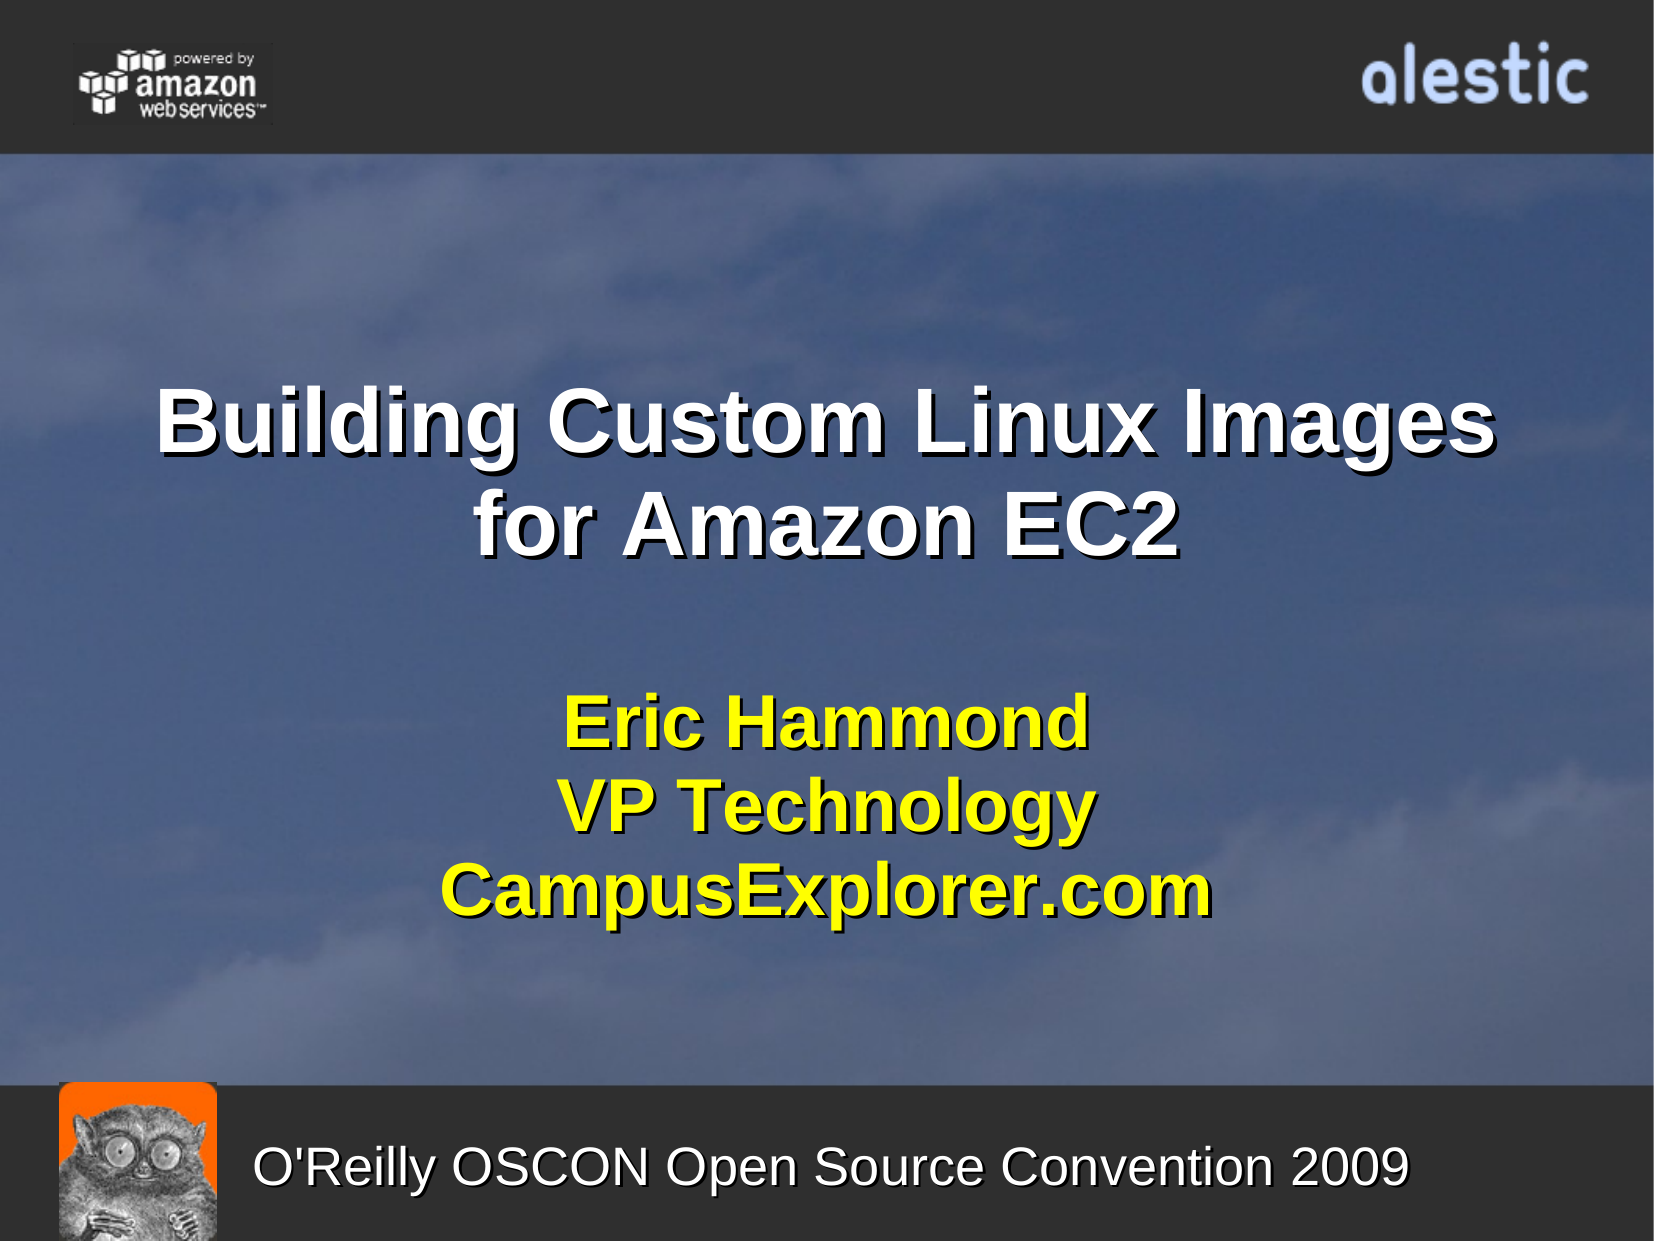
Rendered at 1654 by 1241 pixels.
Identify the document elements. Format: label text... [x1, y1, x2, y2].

text_box Eric Hammond VP Technology CampusExplorer.com [88, 679, 1565, 932]
picture [0, 0, 1654, 1241]
title Building Custom Linux Images for Amazon EC2 [88, 369, 1565, 576]
subtitle O'Reilly OSCON Open Source Convention 2009 [217, 1092, 1571, 1241]
